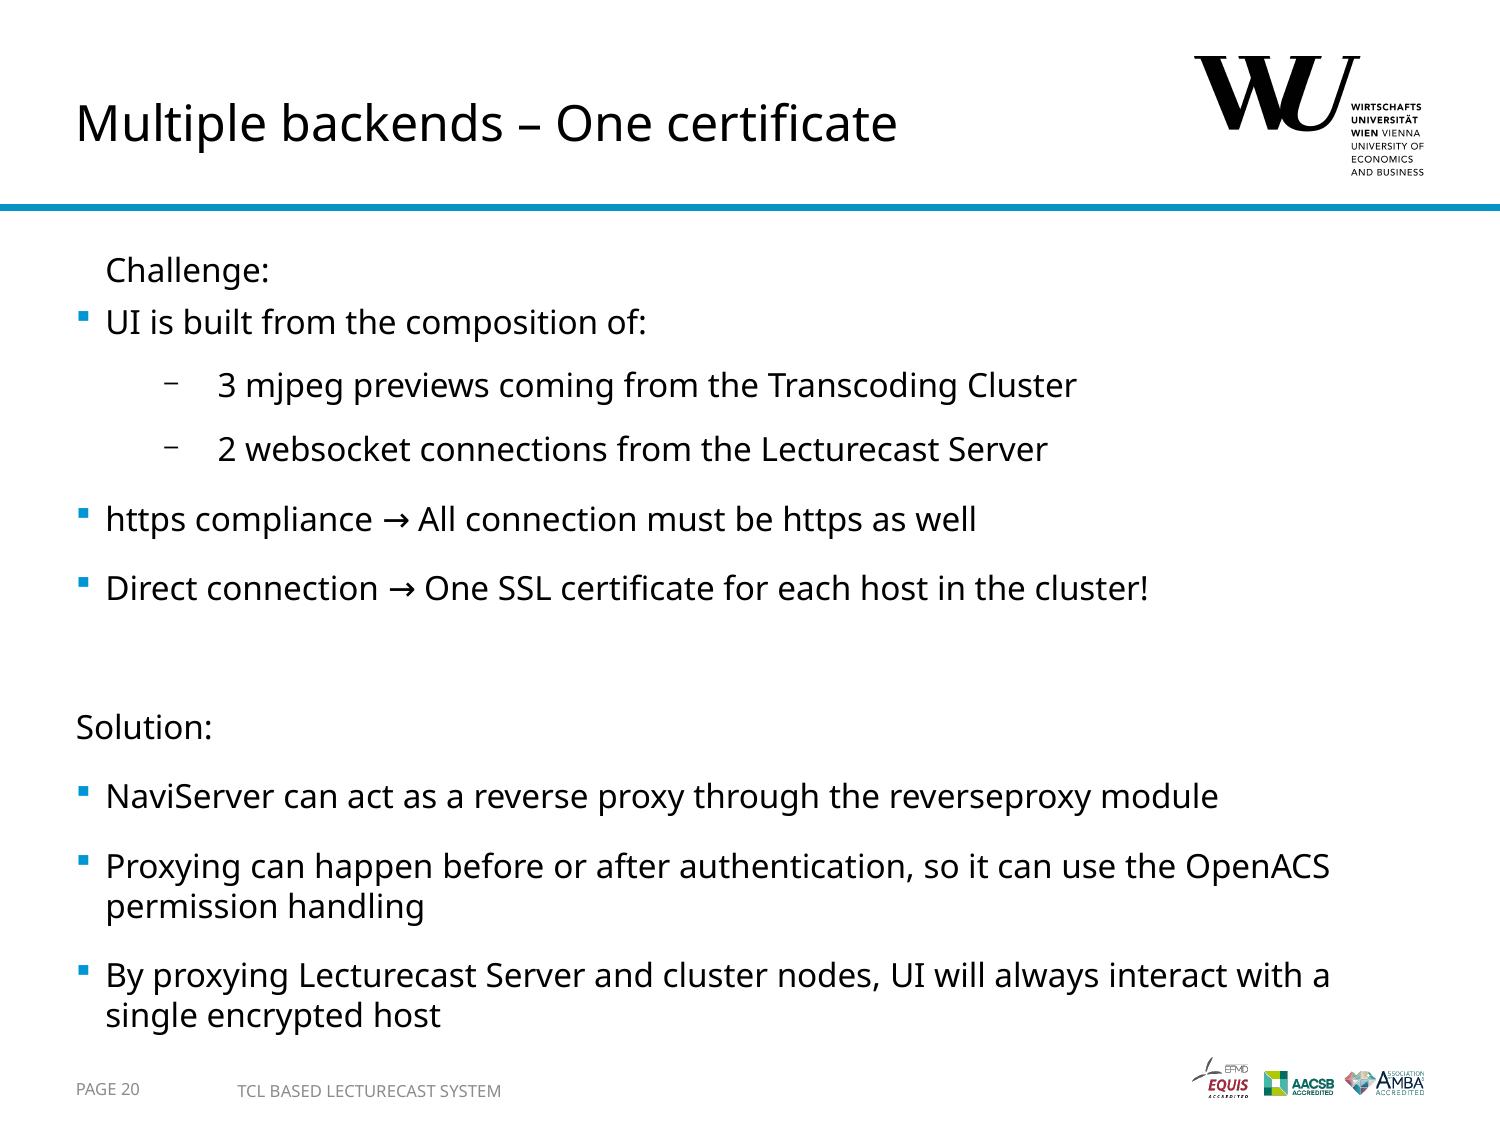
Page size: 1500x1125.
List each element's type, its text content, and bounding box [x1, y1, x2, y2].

slide_number Page <número> [75, 1065, 223, 1117]
title Multiple backends – One certificate [75, 36, 1134, 206]
picture [1192, 1057, 1424, 1098]
picture [1194, 56, 1424, 178]
footer Tcl based lecturecast system [223, 1065, 750, 1117]
list Challenge: UI is built from the composition of: 3 mjpeg previews coming from the Transcoding Cluster 2 websocket connections from the Lecturecast Server https compliance → All connection must be https as well Direct connection → One SSL certificate for each host in the cluster! Solution: NaviServer can act as a reverse proxy through the reverseproxy module Proxying can happen before or after authentication, so it can use the OpenACS permission handling By proxying Lecturecast Server and cluster nodes, UI will always interact with a single encrypted host [75, 241, 1349, 1000]
